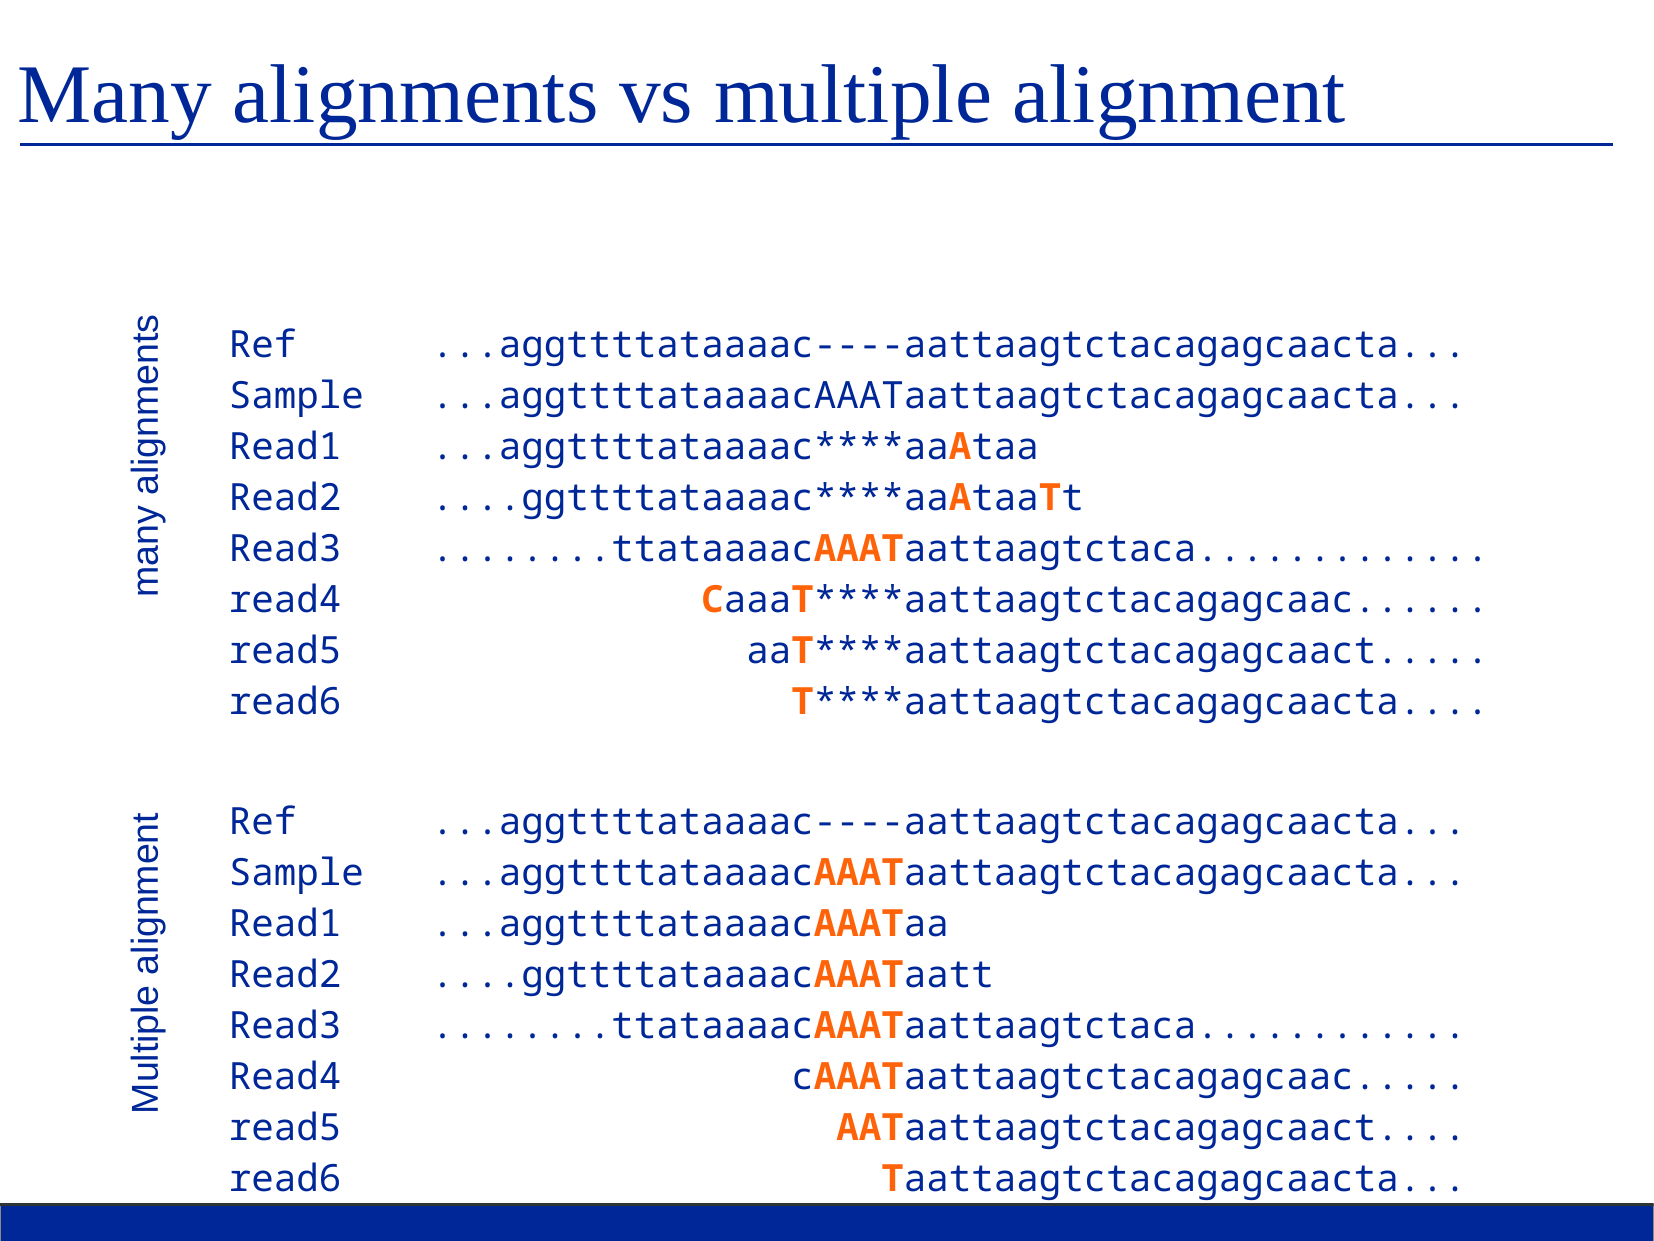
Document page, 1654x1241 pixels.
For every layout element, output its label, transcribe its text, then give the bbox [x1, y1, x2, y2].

text_box Ref ...aggttttataaaac----aattaagtctacagagcaacta... Sample ...aggttttataaaacAAATaattaagtctacagagcaacta... Read1 ...aggttttataaaac****aaAtaa Read2 ....ggttttataaaac****aaAtaaTt Read3 ........ttataaaacAAATaattaagtctaca............. read4 CaaaT****aattaagtctacagagcaac...... read5 aaT****aattaagtctacagagcaact..... read6 T****aattaagtctacagagcaacta.... [191, 310, 1579, 674]
title Many alignments vs multiple alignment [17, 0, 1589, 198]
text_box Multiple alignment [116, 780, 216, 1130]
text_box many alignments [116, 284, 174, 613]
text_box Ref ...aggttttataaaac----aattaagtctacagagcaacta... Sample ...aggttttataaaacAAATaattaagtctacagagcaacta... Read1 ...aggttttataaaacAAATaa Read2 ....ggttttataaaacAAATaatt Read3 ........ttataaaacAAATaattaagtctaca............ Read4 cAAATaattaagtctacagagcaac..... read5 AATaattaagtctacagagcaact.... read6 Taattaagtctacagagcaacta... [191, 786, 1579, 1150]
